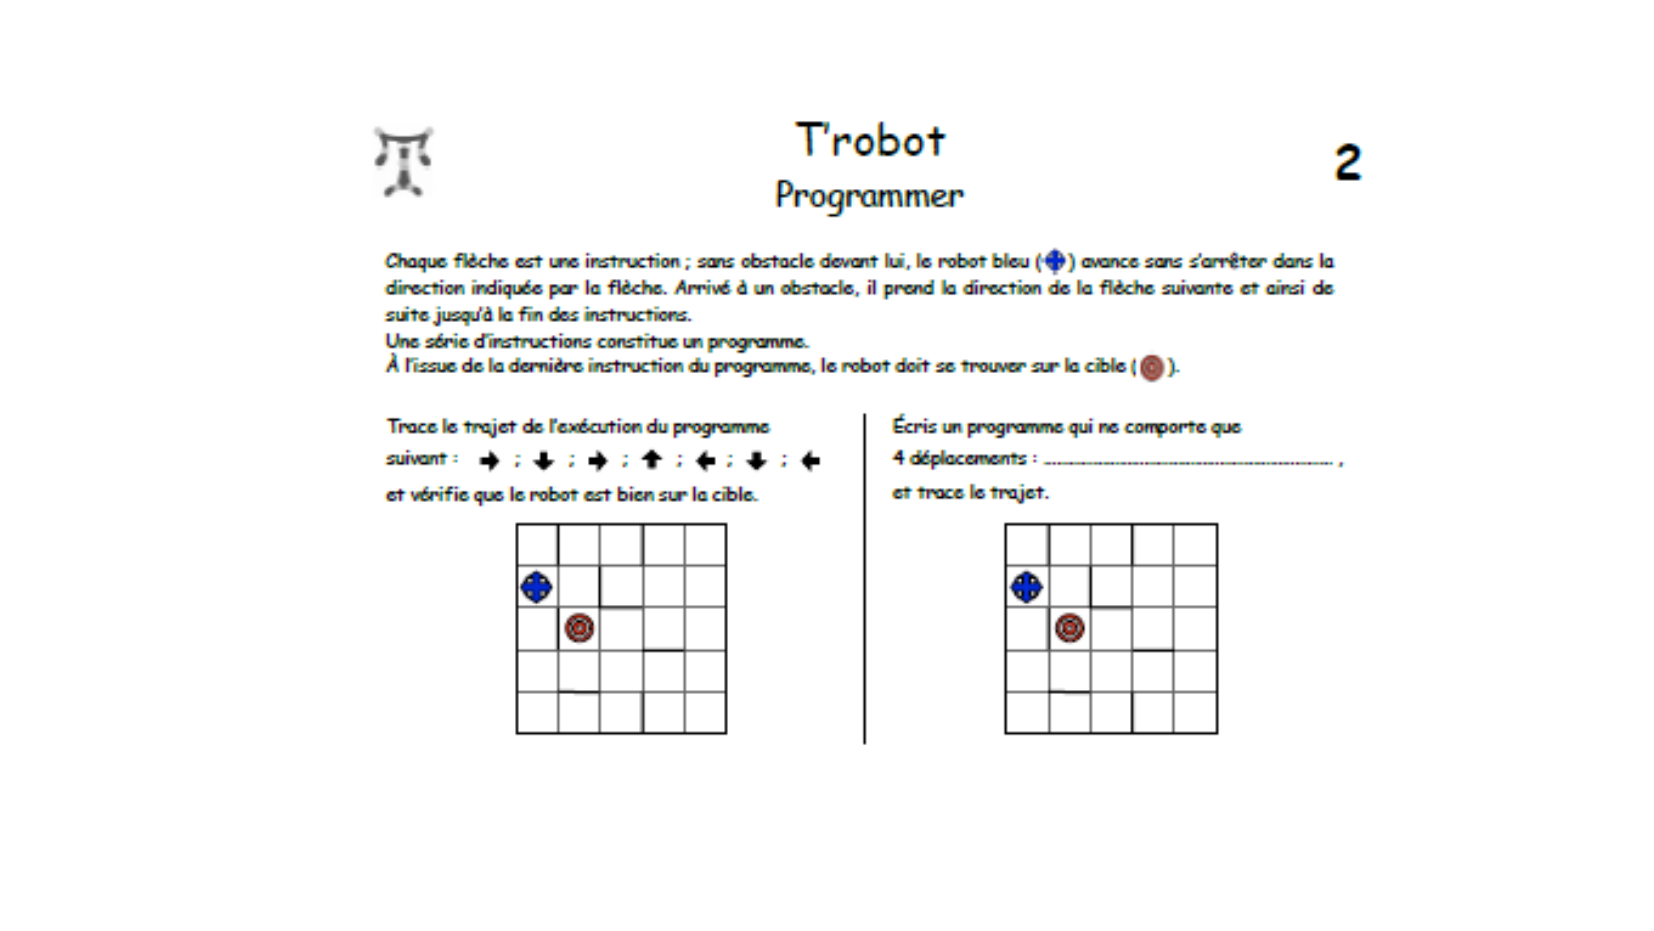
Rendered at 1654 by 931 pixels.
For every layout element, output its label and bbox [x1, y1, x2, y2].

picture [339, 86, 1382, 768]
